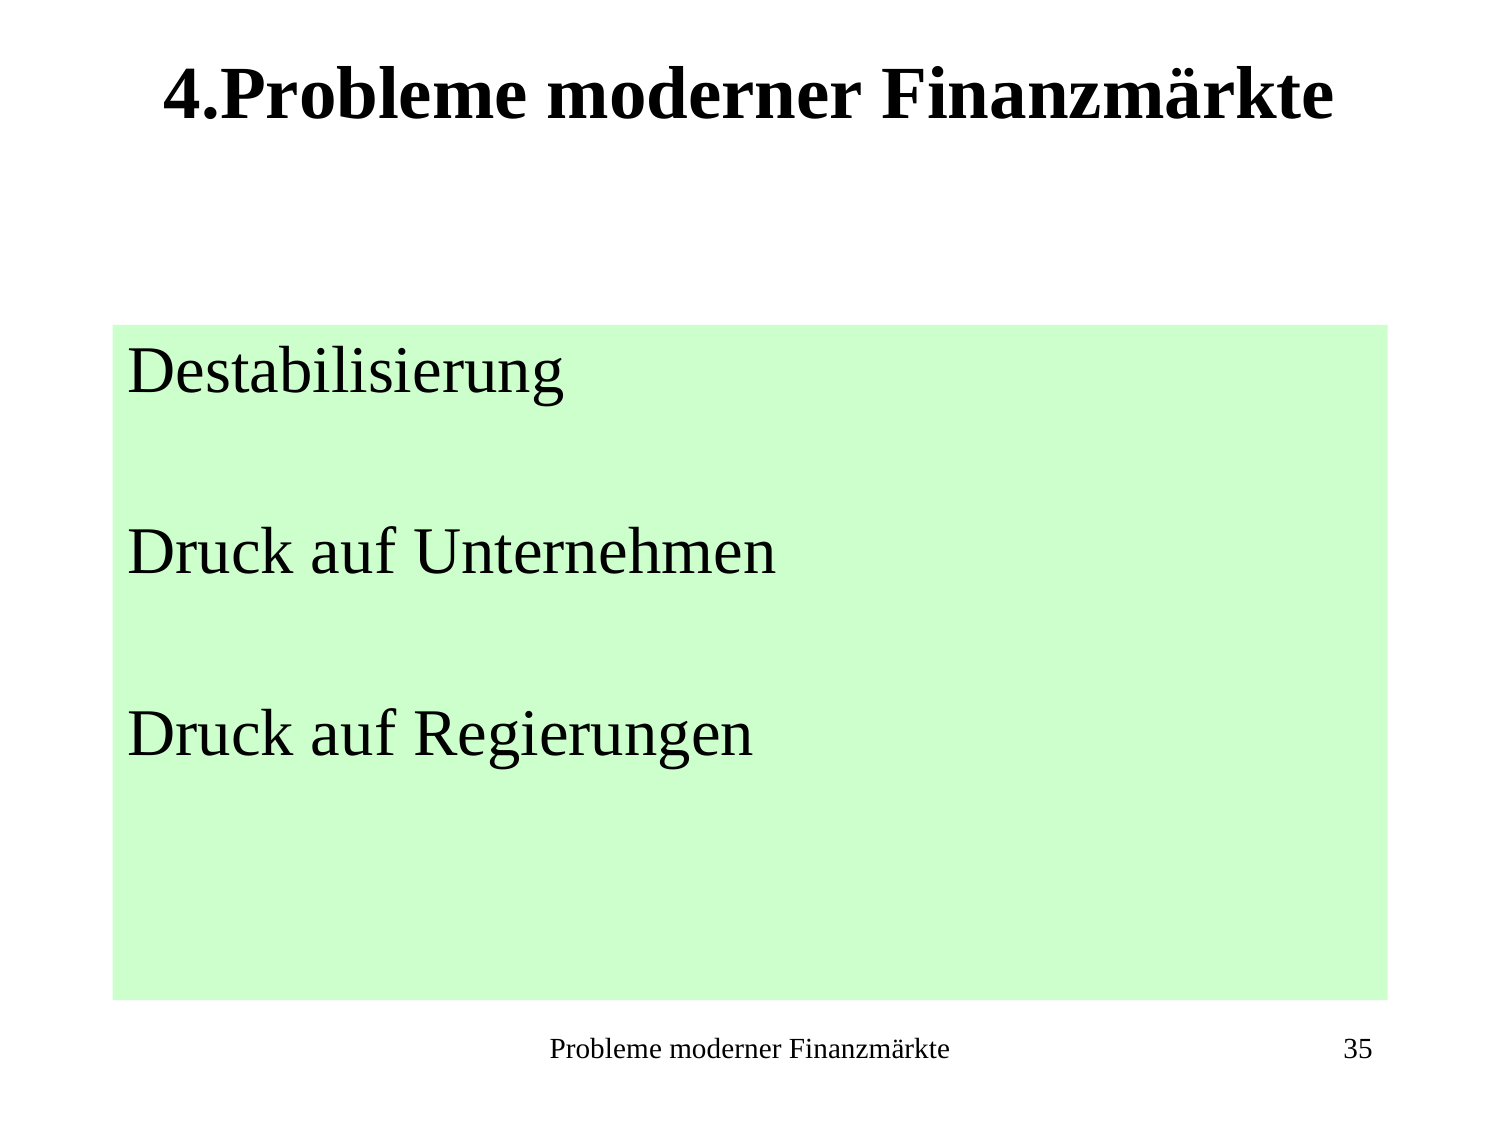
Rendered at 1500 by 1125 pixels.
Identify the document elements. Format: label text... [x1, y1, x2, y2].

list Destabilisierung Druck auf Unternehmen Druck auf Regierungen [112, 324, 1388, 1001]
title 4.Probleme moderner Finanzmärkte [112, 0, 1388, 188]
